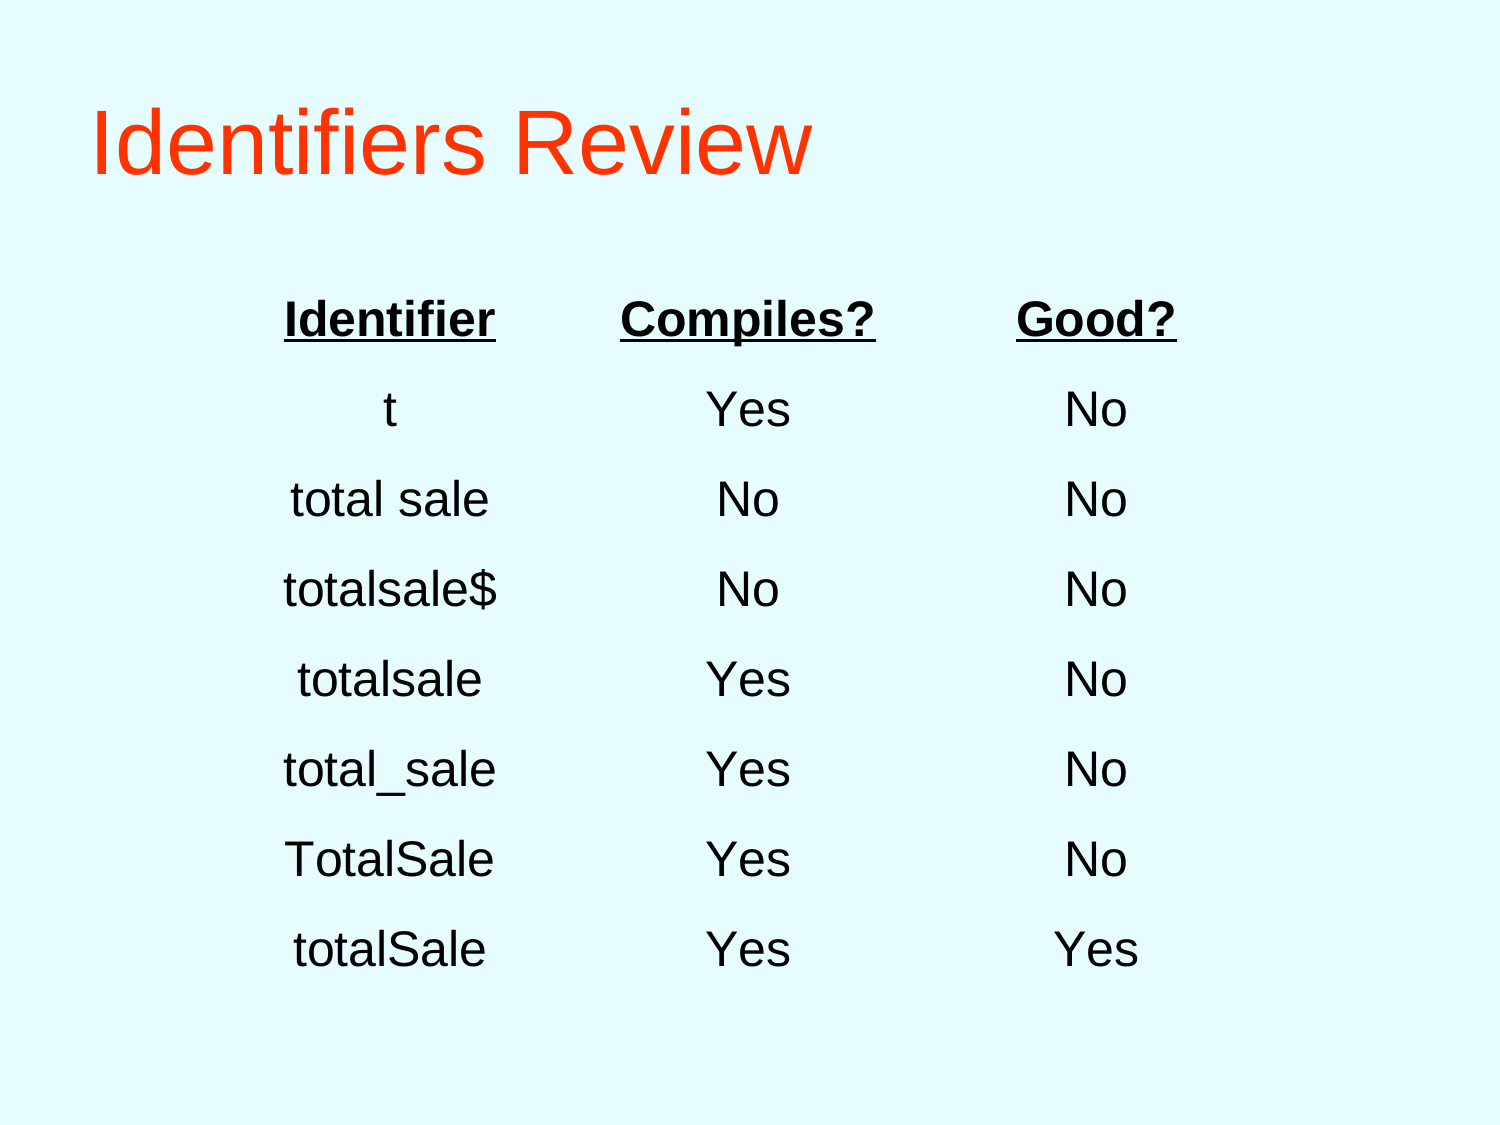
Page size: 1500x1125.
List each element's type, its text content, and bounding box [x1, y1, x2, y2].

text_box Identifier t total sale totalsale$ totalsale total_sale TotalSale totalSale [217, 249, 563, 984]
text_box Good? No No No No No No Yes [914, 249, 1279, 1030]
text_box Compiles? Yes No No Yes Yes Yes Yes [566, 249, 914, 1030]
title Identifiers Review [75, 45, 1423, 231]
